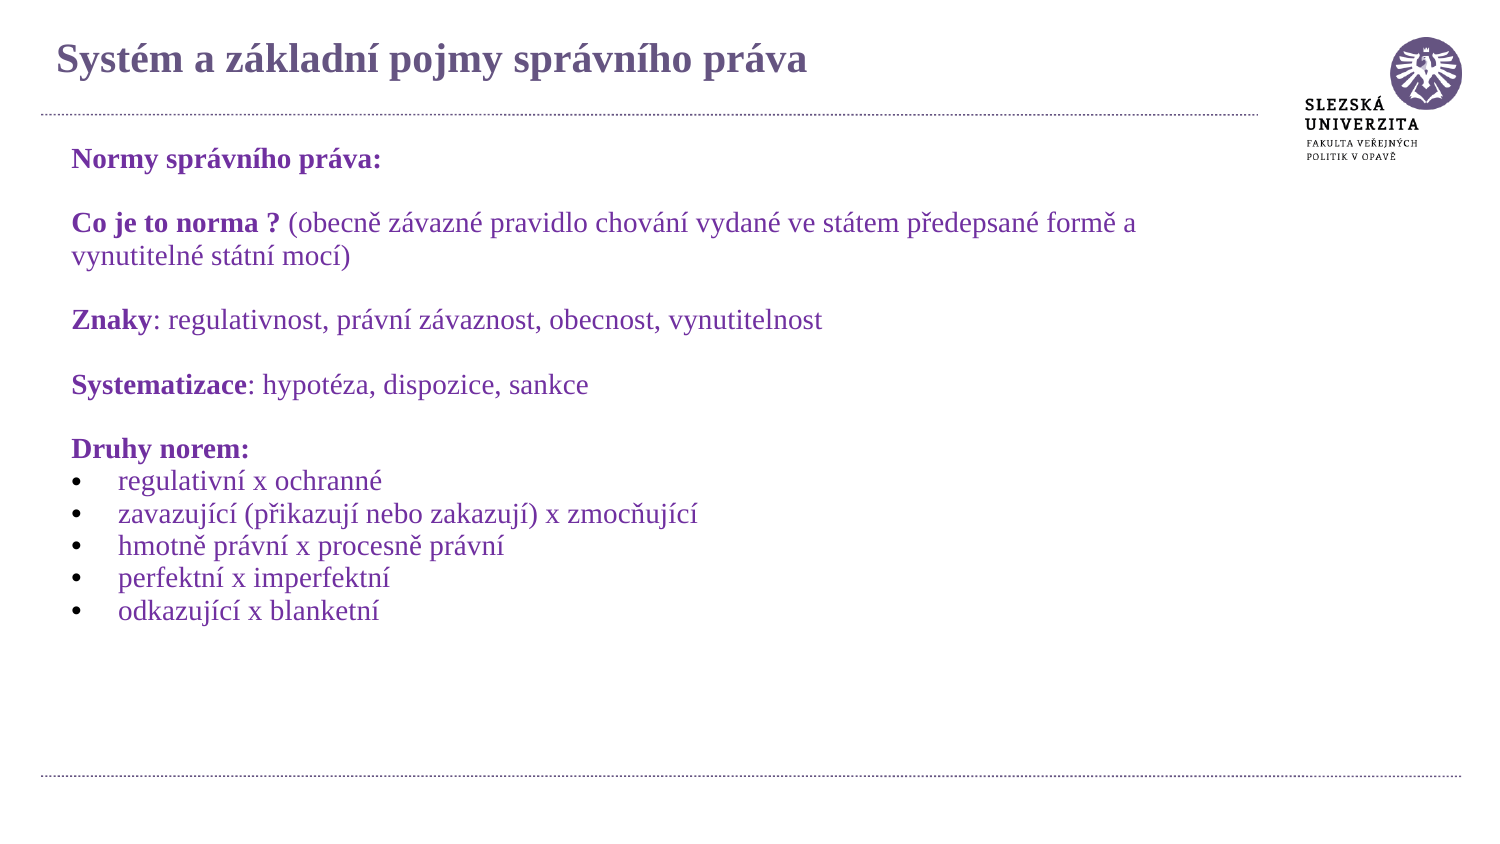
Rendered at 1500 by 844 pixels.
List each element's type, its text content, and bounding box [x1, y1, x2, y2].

text_box Normy správního práva: Co je to norma ? (obecně závazné pravidlo chování vydané ve státem předepsané formě a vynutitelné státní mocí) Znaky: regulativnost, právní závaznost, obecnost, vynutitelnost Systematizace: hypotéza, dispozice, sankce Druhy norem: regulativní x ochranné zavazující (přikazují nebo zakazují) x zmocňující hmotně právní x procesně právní perfektní x imperfektní odkazující x blanketní [56, 135, 1281, 793]
title Systém a základní pojmy správního práva [41, 23, 911, 107]
